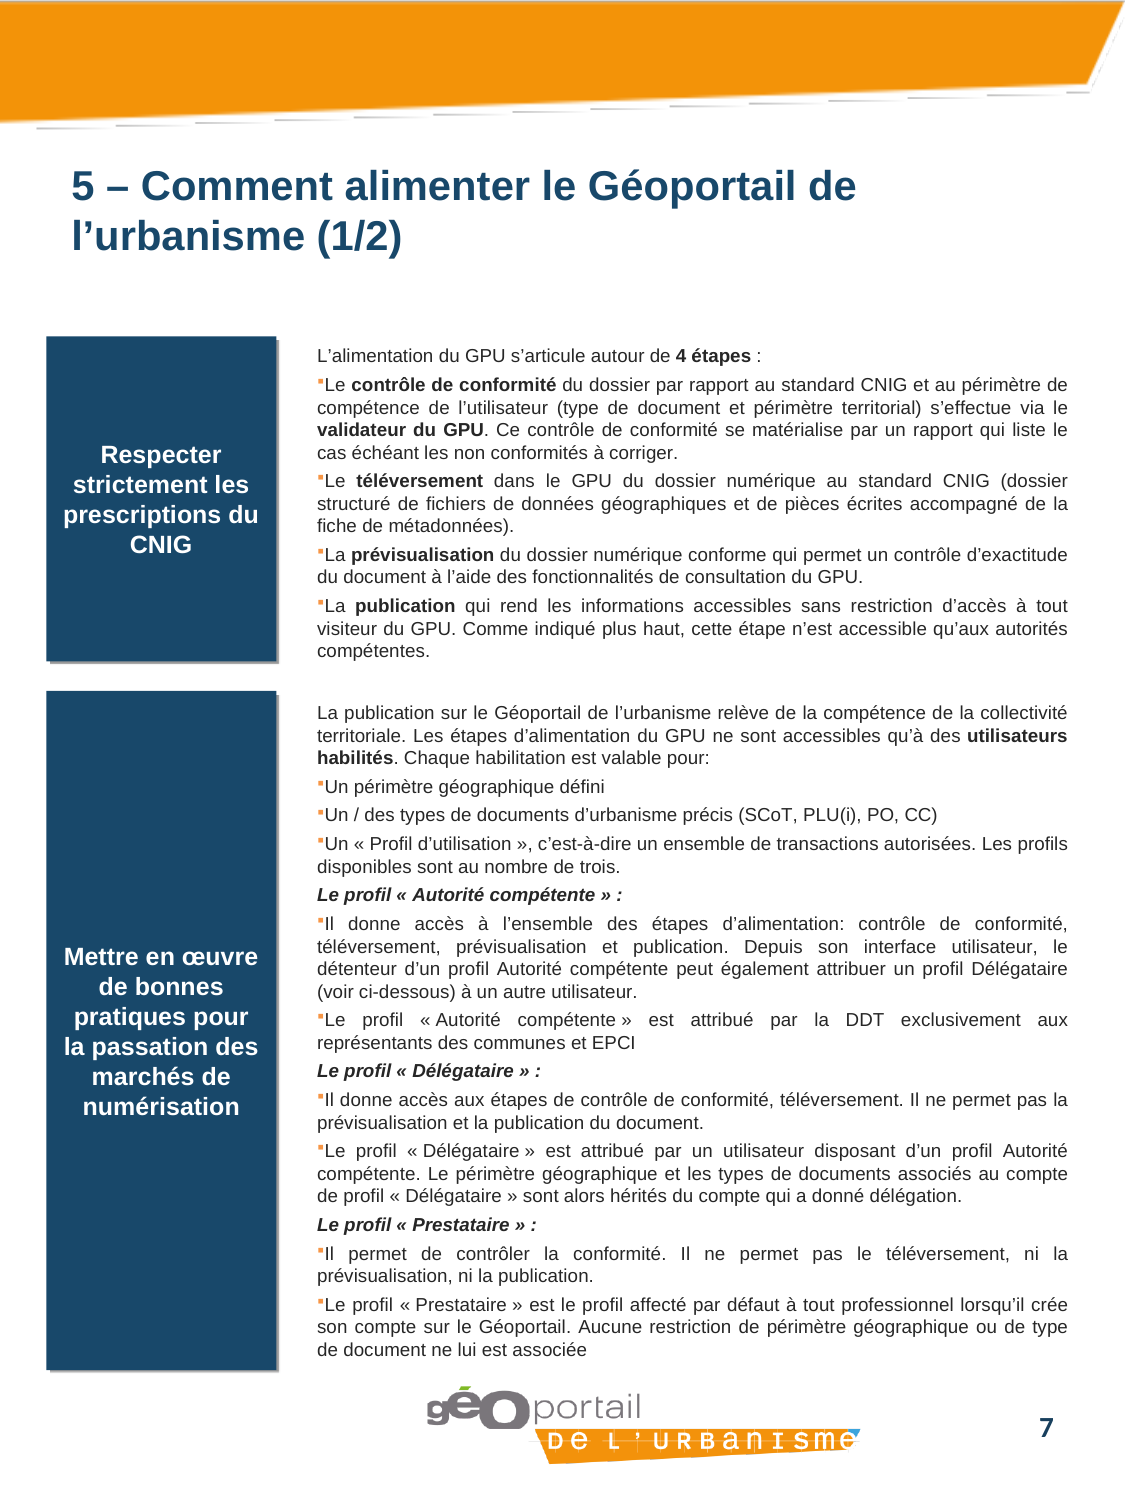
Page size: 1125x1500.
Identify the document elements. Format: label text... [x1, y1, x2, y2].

text_box Mettre en œuvre de bonnes pratiques pour la passation des marchés de numérisation [46, 690, 277, 1371]
text_box Respecter strictement les prescriptions du CNIG [46, 336, 277, 662]
text_box <numéro> [937, 1389, 1069, 1462]
text_box L’alimentation du GPU s’articule autour de 4 étapes : Le contrôle de conformité du dossier par rapport au standard CNIG et au périmètre de compétence de l’utilisateur (type de document et périmètre territorial) s’effectue via le validateur du GPU. Ce contrôle de conformité se matérialise par un rapport qui liste le cas échéant les non conformités à corriger. Le téléversement dans le GPU du dossier numérique au standard CNIG (dossier structuré de fichiers de données géographiques et de pièces écrites accompagné de la fiche de métadonnées). La prévisualisation du dossier numérique conforme qui permet un contrôle d’exactitude du document à l’aide des fonctionnalités de consultation du GPU. La publication qui rend les informations accessibles sans restriction d’accès à tout visiteur du GPU. Comme indiqué plus haut, cette étape n’est accessible qu’aux autorités compétentes. [302, 336, 1083, 670]
text_box La publication sur le Géoportail de l’urbanisme relève de la compétence de la collectivité territoriale. Les étapes d’alimentation du GPU ne sont accessibles qu’à des utilisateurs habilités. Chaque habilitation est valable pour: Un périmètre géographique défini Un / des types de documents d’urbanisme précis (SCoT, PLU(i), PO, CC) Un « Profil d’utilisation », c’est-à-dire un ensemble de transactions autorisées. Les profils disponibles sont au nombre de trois. Le profil « Autorité compétente » : Il donne accès à l’ensemble des étapes d’alimentation: contrôle de conformité, téléversement, prévisualisation et publication. Depuis son interface utilisateur, le détenteur d’un profil Autorité compétente peut également attribuer un profil Délégataire (voir ci-dessous) à un autre utilisateur. Le profil « Autorité compétente » est attribué par la DDT exclusivement aux représentants des communes et EPCI Le profil « Délégataire » : Il donne accès aux étapes de contrôle de conformité, téléversement. Il ne permet pas la prévisualisation et la publication du document. Le profil « Délégataire » est attribué par un utilisateur disposant d’un profil Autorité compétente. Le périmètre géographique et les types de documents associés au compte de profil « Délégataire » sont alors hérités du compte qui a donné délégation. Le profil « Prestataire » : Il permet de contrôler la conformité. Il ne permet pas le téléversement, ni la prévisualisation, ni la publication. Le profil « Prestataire » est le profil affecté par défaut à tout professionnel lorsqu’il crée son compte sur le Géoportail. Aucune restriction de périmètre géographique ou de type de document ne lui est associée [302, 694, 1083, 1367]
picture [391, 1367, 892, 1500]
title 5 – Comment alimenter le Géoportail de l’urbanisme (1/2) [56, 129, 1088, 288]
